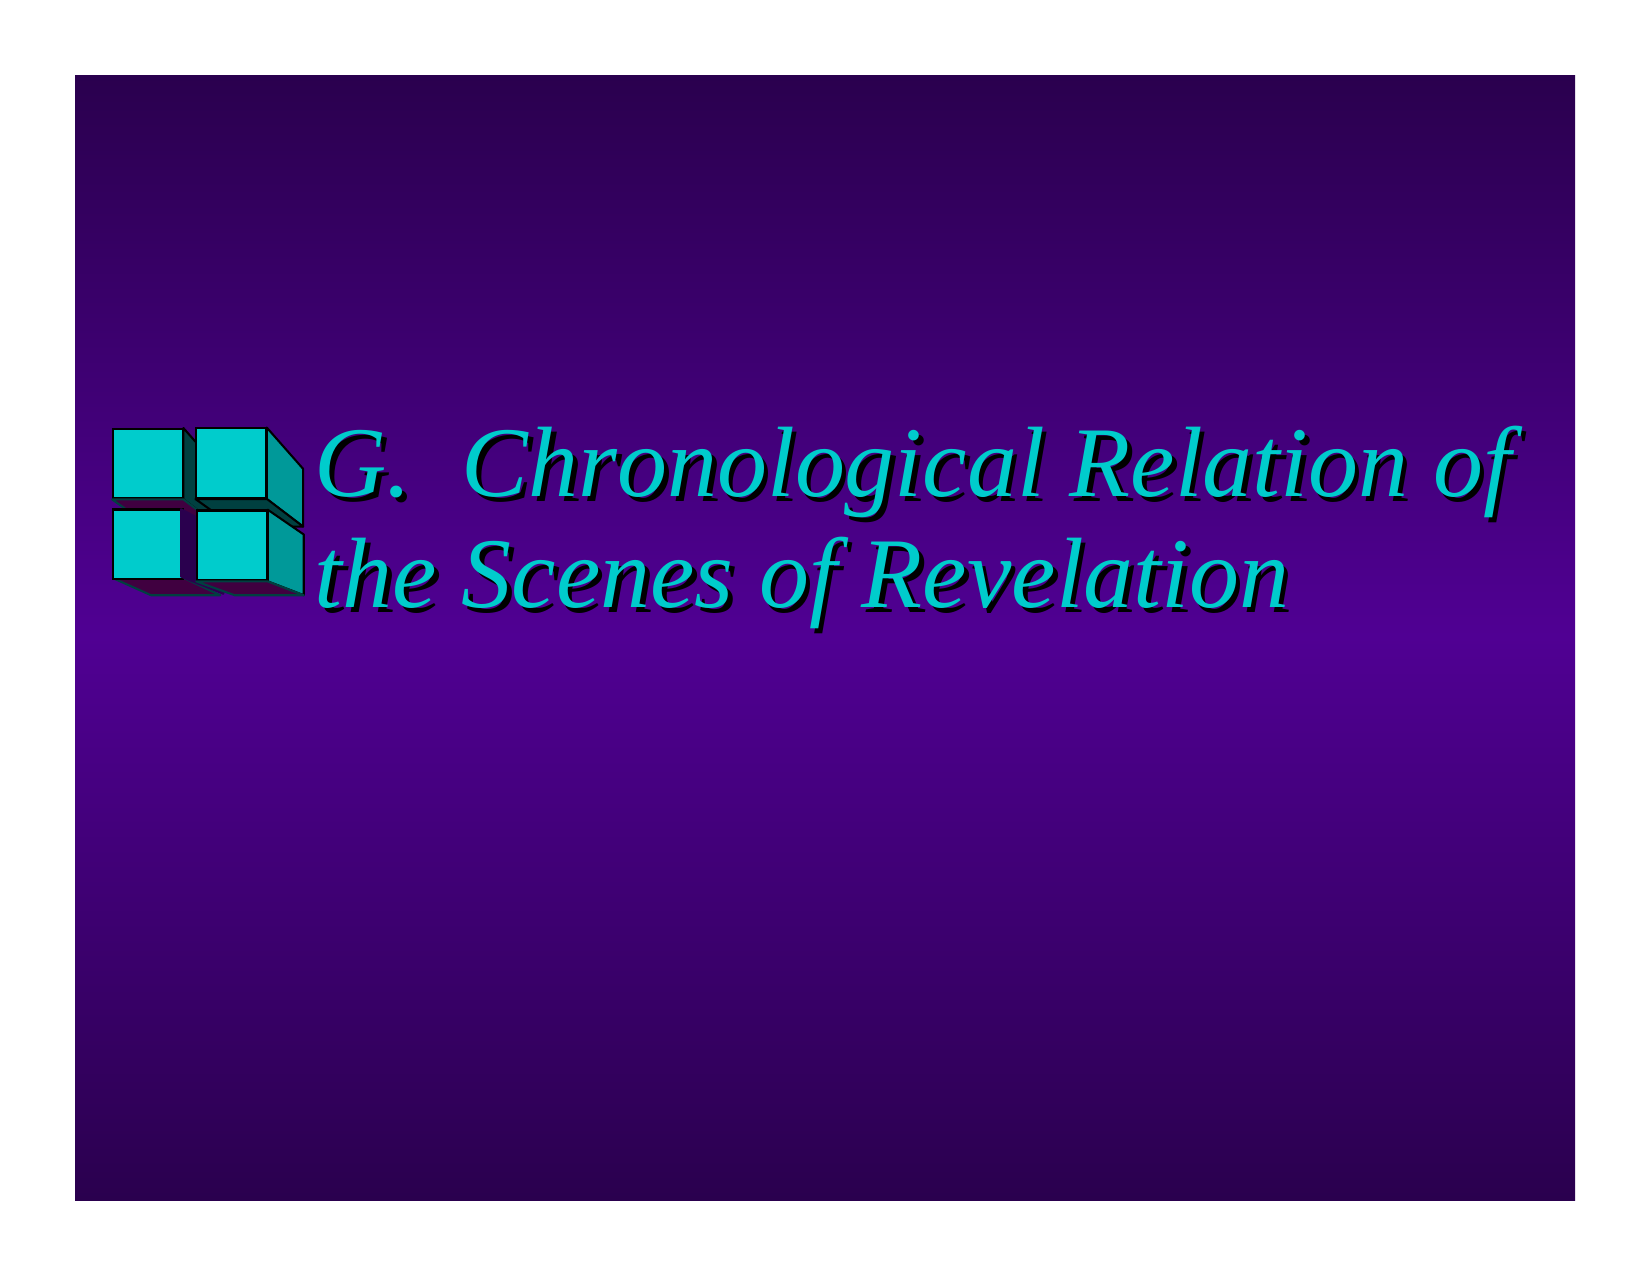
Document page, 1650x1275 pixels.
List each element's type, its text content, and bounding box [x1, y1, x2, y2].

title G. Chronological Relation of the Scenes of Revelation [299, 381, 1575, 656]
